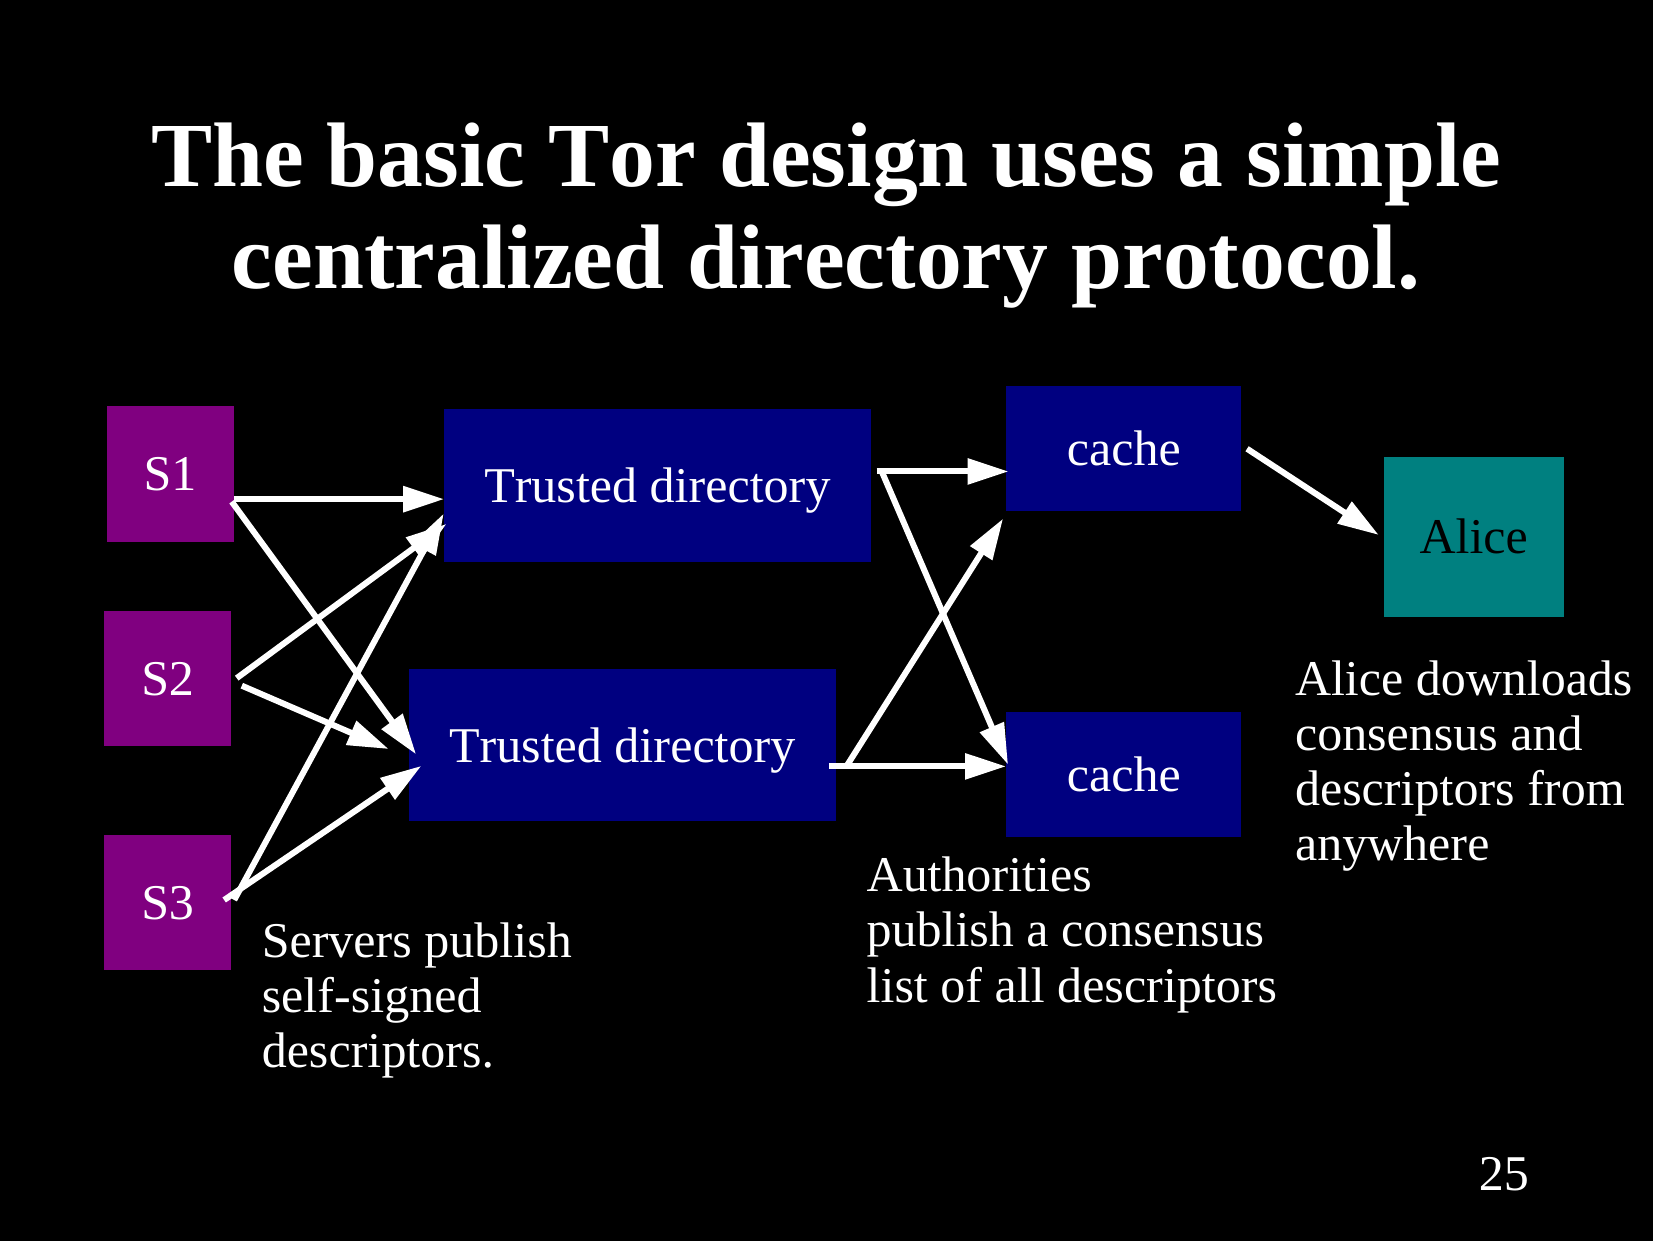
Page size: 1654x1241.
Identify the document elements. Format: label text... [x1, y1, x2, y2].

text_box S1 [106, 405, 235, 543]
text_box cache [1005, 385, 1242, 512]
text_box Servers publish self-signed descriptors. [261, 912, 573, 1095]
text_box [237, 500, 443, 613]
text_box S3 [103, 834, 232, 971]
text_box [853, 622, 1005, 765]
text_box [32, 302, 1532, 1135]
text_box Alice downloads consensus and descriptors from anywhere [1294, 650, 1633, 872]
text_box [323, 552, 417, 666]
text_box Alice [1383, 456, 1565, 618]
text_box [128, 513, 353, 890]
text_box [251, 680, 408, 877]
text_box Trusted directory [408, 668, 837, 822]
text_box cache [1005, 711, 1242, 838]
title The basic Tor design uses a simple centralized directory protocol. [121, 95, 1534, 318]
text_box S2 [103, 610, 232, 747]
text_box Trusted directory [443, 408, 872, 563]
text_box Authorities publish a consensus list of all descriptors [866, 847, 1298, 1029]
